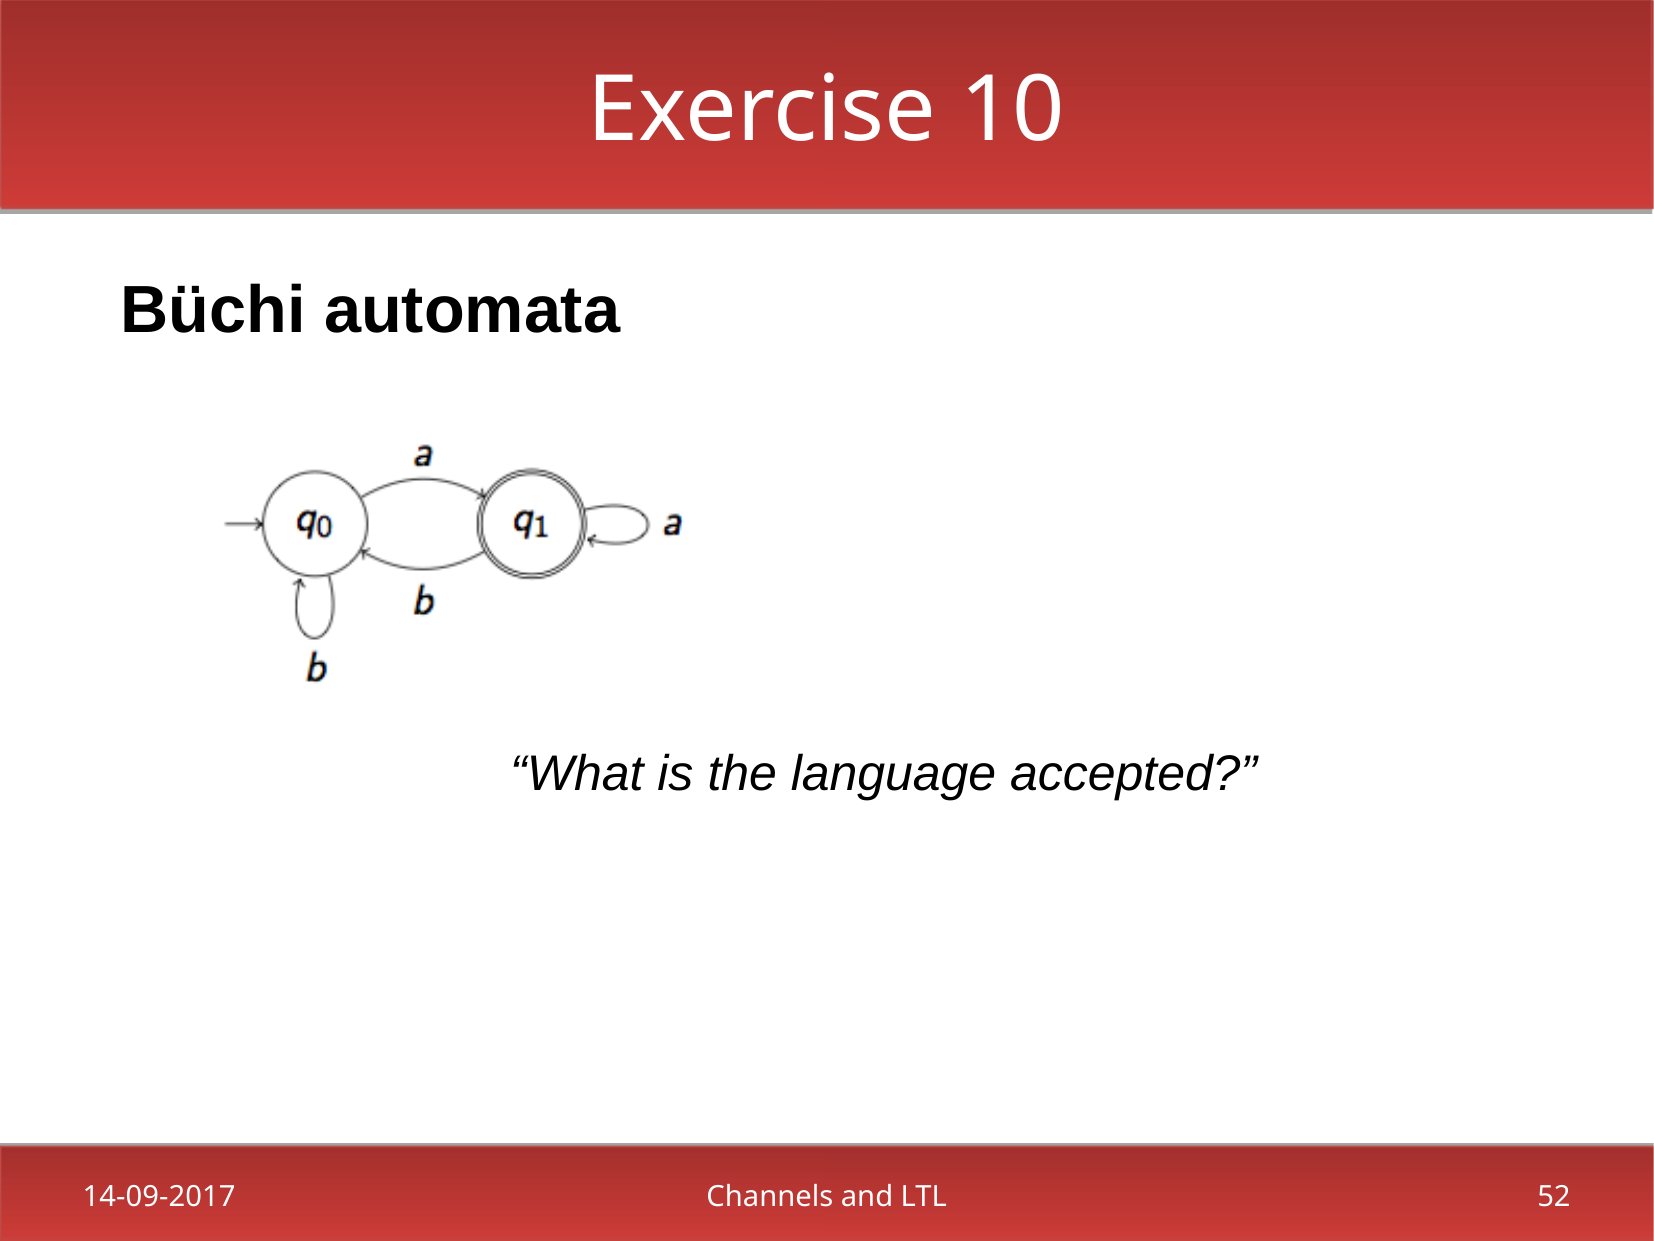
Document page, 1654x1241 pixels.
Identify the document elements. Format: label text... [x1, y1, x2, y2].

text_box “What is the language accepted?” [495, 738, 1273, 809]
picture [0, 0, 1654, 214]
title Exercise 10 [59, 31, 1595, 178]
picture [202, 435, 709, 709]
text_box Büchi automata [105, 264, 637, 355]
picture [0, 1143, 1654, 1241]
